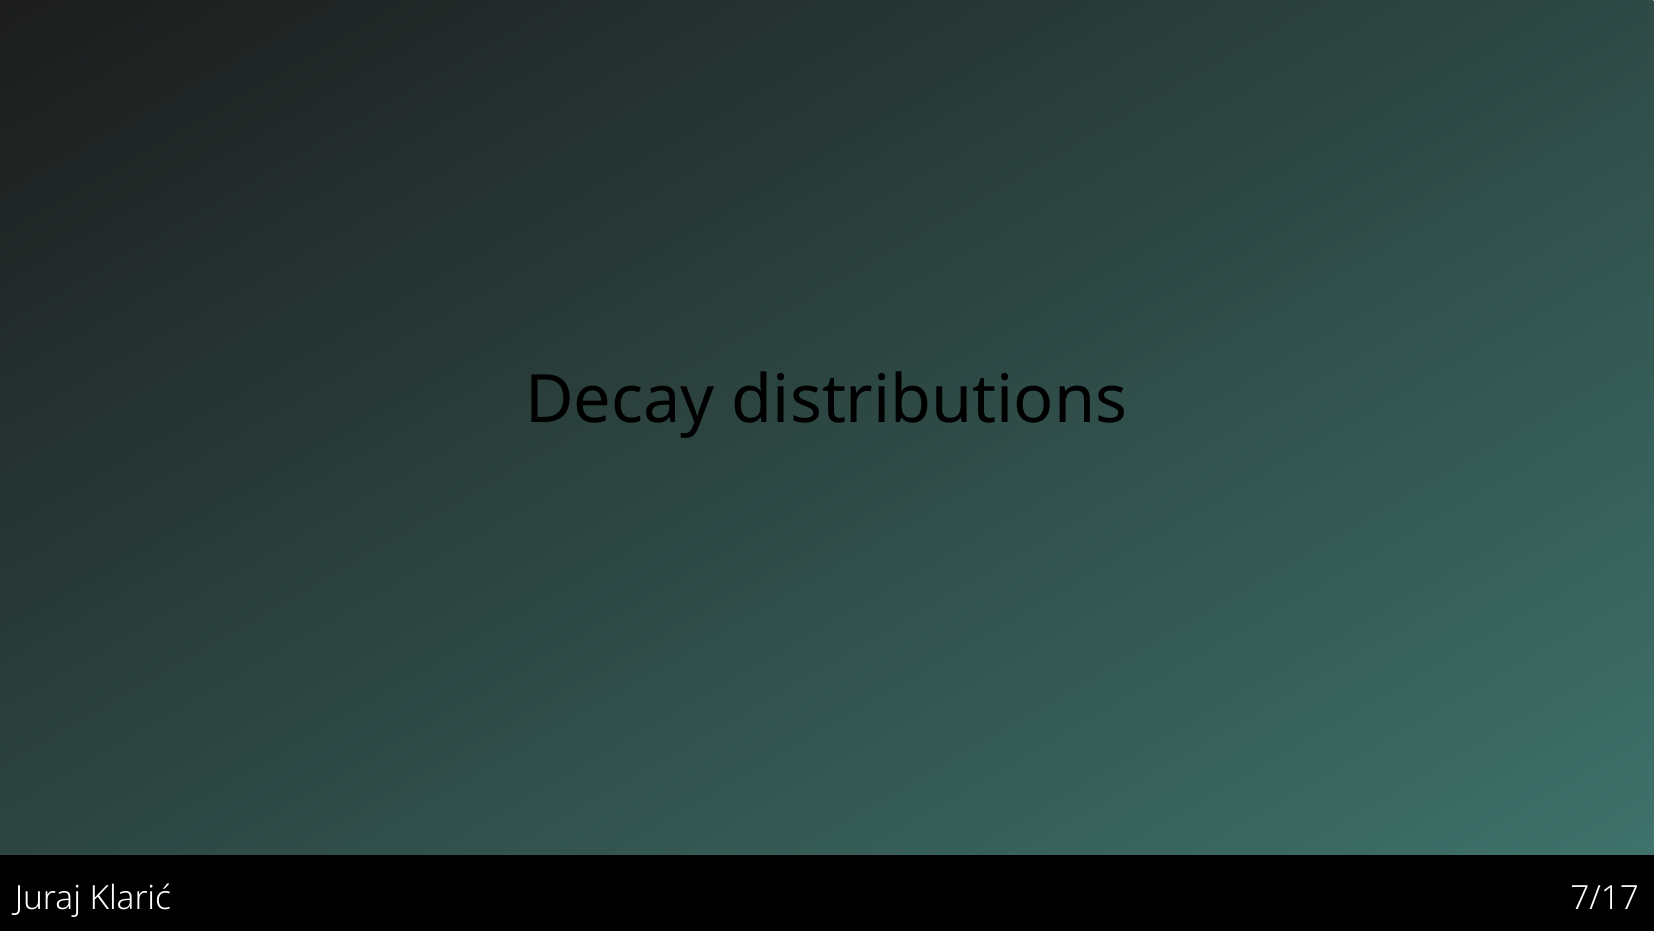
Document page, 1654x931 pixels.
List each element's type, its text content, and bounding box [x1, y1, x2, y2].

subtitle Decay distributions [82, 37, 1571, 757]
